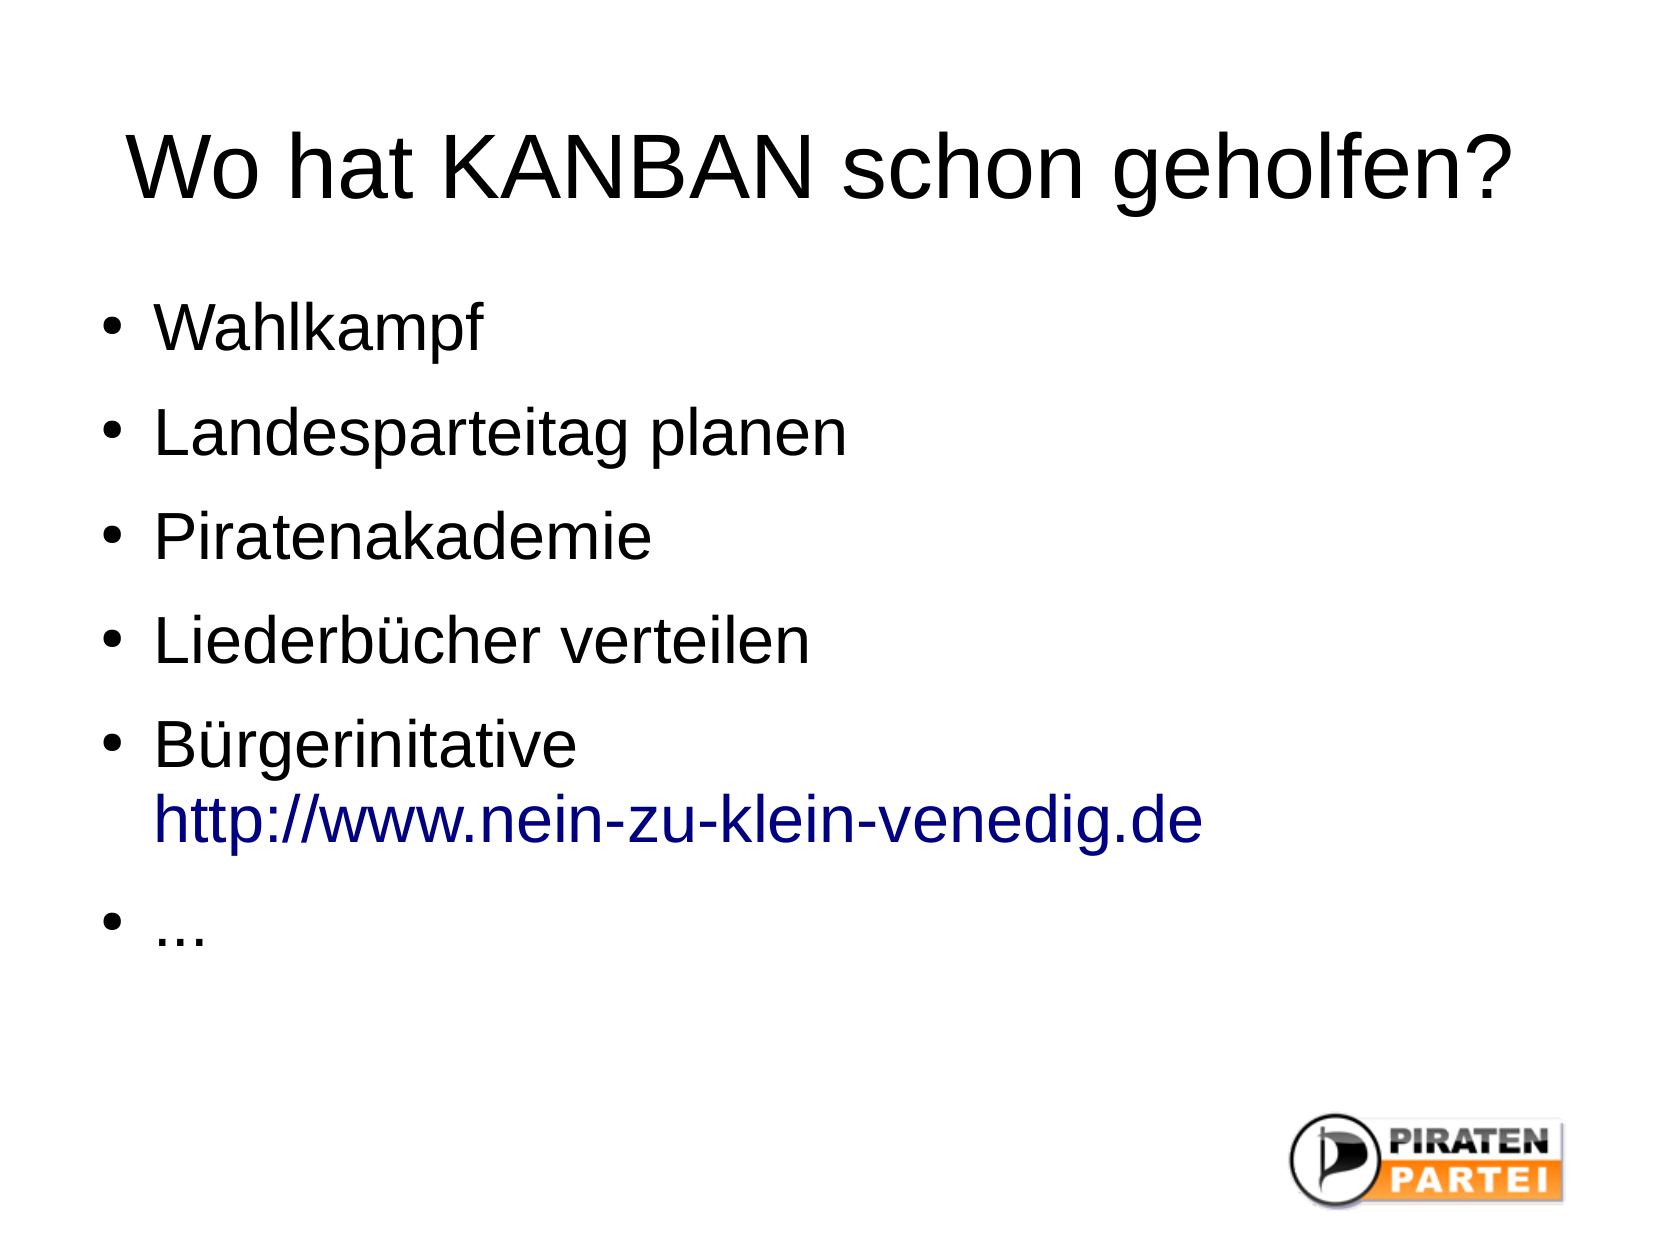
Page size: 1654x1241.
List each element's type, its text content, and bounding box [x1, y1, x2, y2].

title Wo hat KANBAN schon geholfen? [76, 115, 1565, 219]
picture [1286, 1111, 1568, 1213]
list Wahlkampf Landesparteitag planen Piratenakademie Liederbücher verteilen Bürgerinitative http://www.nein-zu-klein-venedig.de ... [82, 290, 1571, 1109]
